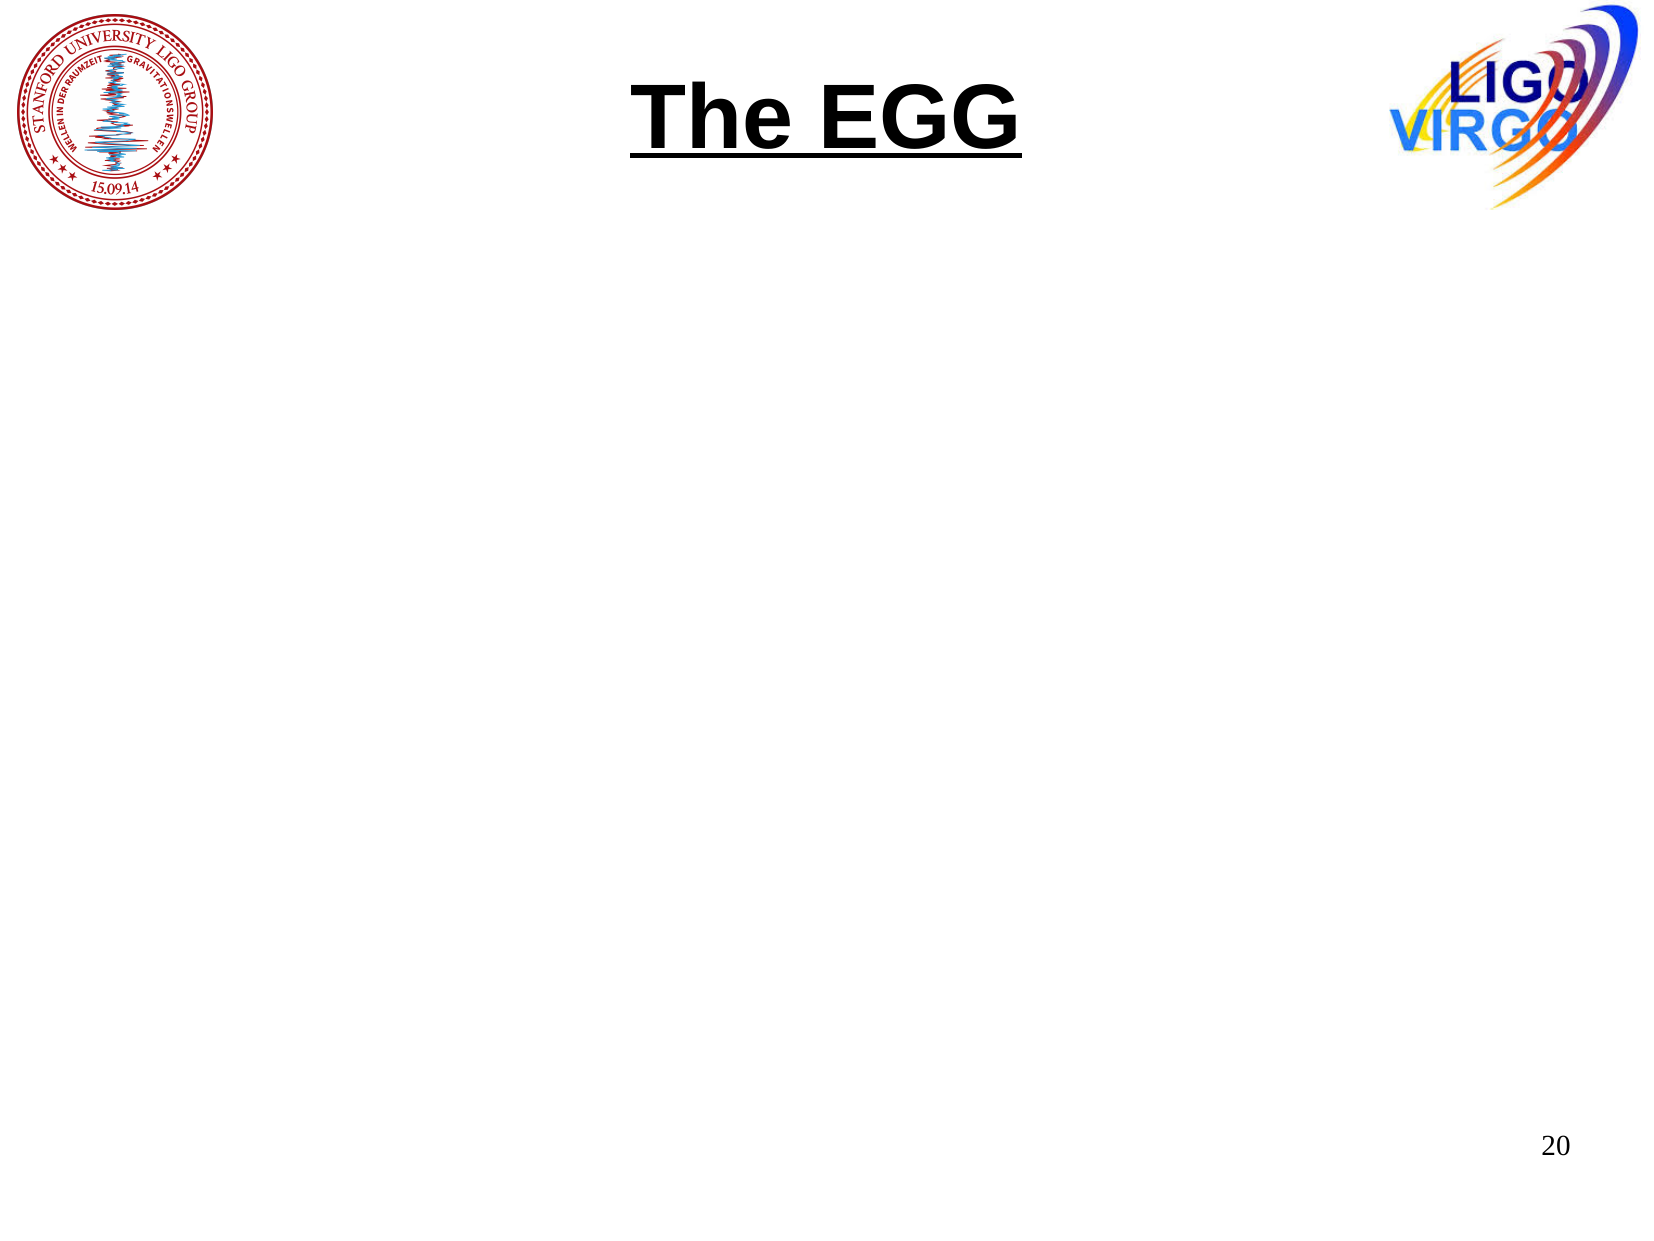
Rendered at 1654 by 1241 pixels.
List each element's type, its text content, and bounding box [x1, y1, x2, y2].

picture [17, 14, 82, 210]
text_box The EGG [82, 8, 1571, 215]
picture [1372, 0, 1654, 210]
